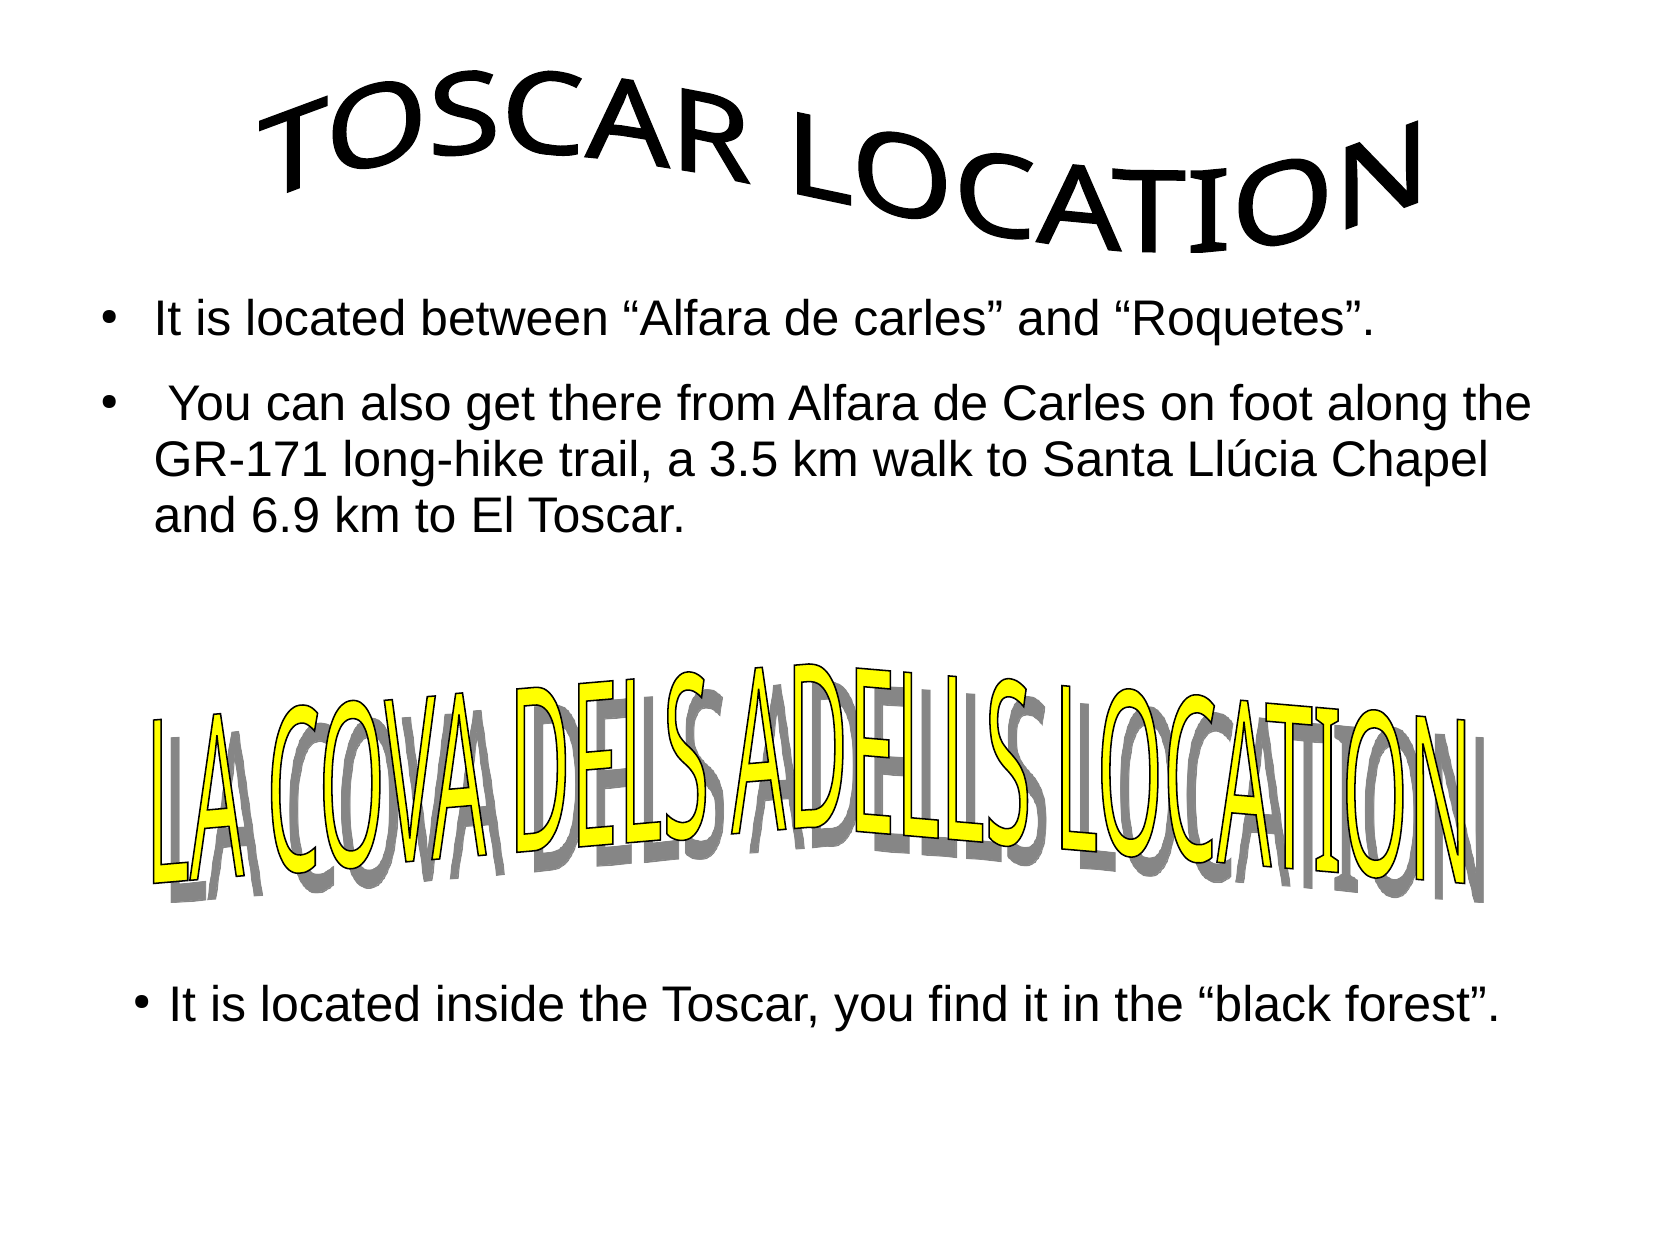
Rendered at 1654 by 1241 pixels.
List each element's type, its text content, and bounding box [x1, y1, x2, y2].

text_box TOSCAR LOCATION [333, 81, 420, 169]
text_box LA COVA DELS ADELLS LOCATION [666, 671, 706, 841]
text_box TOSCAR LOCATION [585, 78, 670, 168]
text_box LA COVA DELS ADELLS LOCATION [856, 668, 891, 835]
text_box LA COVA DELS ADELLS LOCATION [948, 675, 983, 843]
text_box TOSCAR LOCATION [1239, 159, 1326, 246]
text_box LA COVA DELS ADELLS LOCATION [1216, 700, 1272, 867]
text_box TOSCAR LOCATION [682, 88, 750, 184]
text_box TOSCAR LOCATION [961, 153, 1033, 239]
text_box LA COVA DELS ADELLS LOCATION [323, 700, 380, 869]
text_box TOSCAR LOCATION [1113, 169, 1185, 252]
text_box LA COVA DELS ADELLS LOCATION [1266, 703, 1312, 869]
text_box LA COVA DELS ADELLS LOCATION [989, 678, 1028, 847]
text_box TOSCAR LOCATION [259, 96, 327, 192]
text_box TOSCAR LOCATION [508, 71, 581, 156]
text_box It is located inside the Toscar, you find it in the “black forest”. [118, 968, 1571, 1040]
text_box LA COVA DELS ADELLS LOCATION [626, 678, 661, 843]
text_box TOSCAR LOCATION [434, 70, 495, 156]
text_box LA COVA DELS ADELLS LOCATION [431, 692, 487, 860]
text_box LA COVA DELS ADELLS LOCATION [731, 667, 786, 834]
text_box LA COVA DELS ADELLS LOCATION [1061, 685, 1097, 852]
text_box LA COVA DELS ADELLS LOCATION [1416, 715, 1465, 884]
text_box LA COVA DELS ADELLS LOCATION [903, 672, 939, 839]
text_box [531, 377, 662, 449]
title [82, 49, 1571, 257]
text_box LA COVA DELS ADELLS LOCATION [189, 713, 245, 881]
text_box TOSCAR LOCATION [797, 112, 851, 205]
text_box LA COVA DELS ADELLS LOCATION [1346, 709, 1403, 879]
text_box LA COVA DELS ADELLS LOCATION [1168, 694, 1215, 863]
text_box LA COVA DELS ADELLS LOCATION [271, 705, 318, 874]
text_box TOSCAR LOCATION [1191, 168, 1226, 253]
text_box LA COVA DELS ADELLS LOCATION [1316, 707, 1339, 873]
text_box LA COVA DELS ADELLS LOCATION [153, 719, 188, 884]
text_box LA COVA DELS ADELLS LOCATION [1101, 688, 1158, 858]
text_box TOSCAR LOCATION [859, 132, 946, 219]
text_box LA COVA DELS ADELLS LOCATION [578, 680, 613, 848]
text_box TOSCAR LOCATION [1346, 121, 1418, 229]
text_box LA COVA DELS ADELLS LOCATION [794, 663, 843, 829]
text_box LA COVA DELS ADELLS LOCATION [384, 695, 436, 862]
text_box LA COVA DELS ADELLS LOCATION [516, 687, 566, 853]
text_box TOSCAR LOCATION [1036, 164, 1121, 251]
list It is located between “Alfara de carles” and “Roquetes”. You can also get there from Alfara de Carles on foot along the GR-171 long-hike trail, a 3.5 km walk to Santa Llúcia Chapel and 6.9 km to El Toscar. [82, 290, 1571, 1170]
